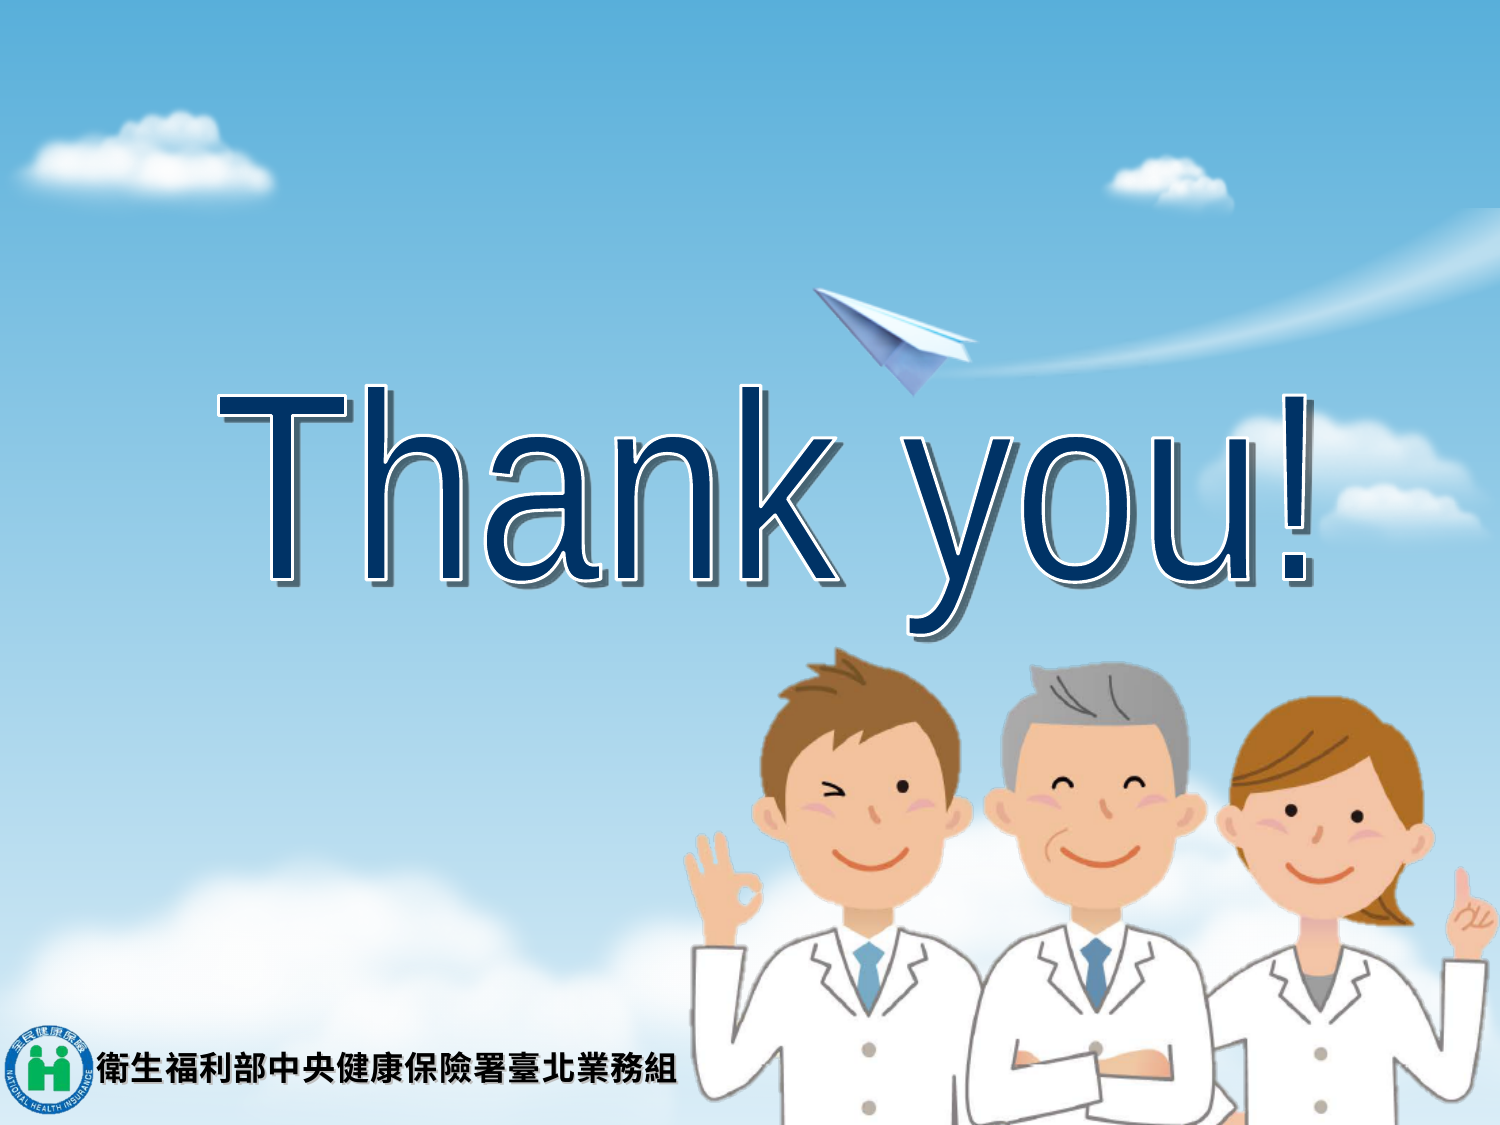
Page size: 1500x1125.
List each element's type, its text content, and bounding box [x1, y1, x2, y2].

text_box Thank you! [366, 385, 462, 580]
text_box Thank you! [1283, 553, 1305, 580]
text_box Thank you! [615, 435, 712, 580]
text_box Thank you! [1283, 395, 1306, 528]
text_box Thank you! [218, 395, 346, 580]
text_box Thank you! [1022, 435, 1129, 583]
text_box Thank you! [485, 435, 601, 583]
text_box Thank you! [740, 385, 839, 580]
text_box Thank you! [1152, 437, 1249, 583]
text_box Thank you! [901, 437, 1013, 636]
